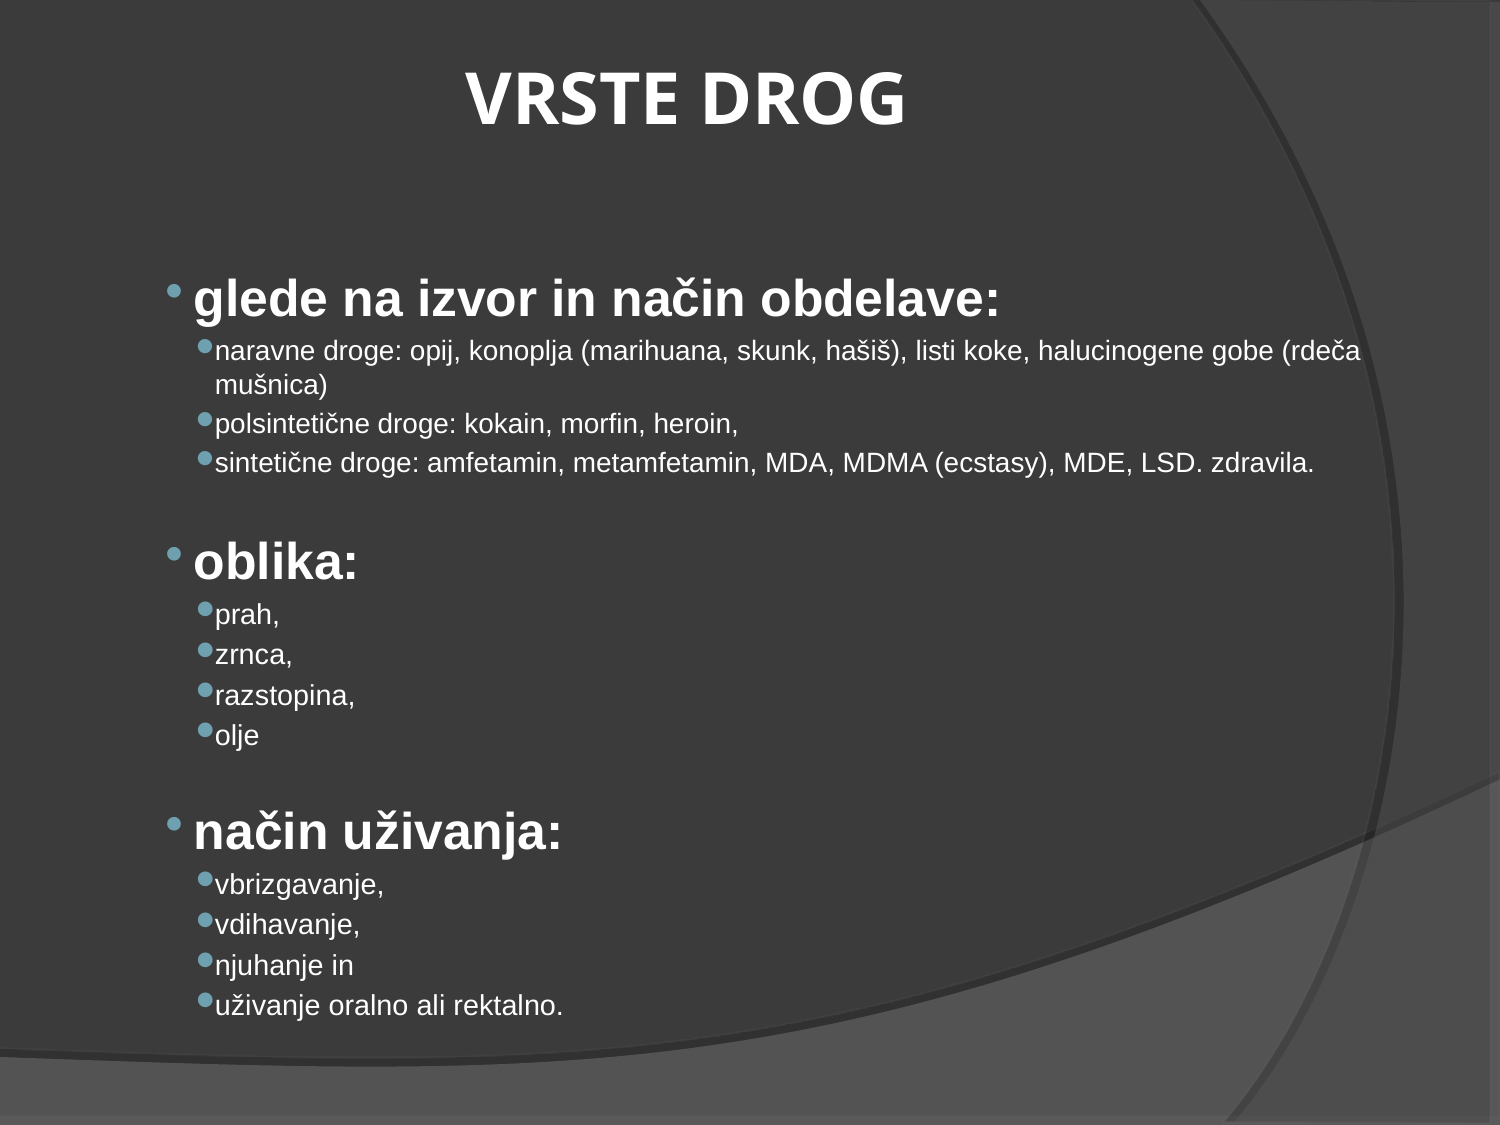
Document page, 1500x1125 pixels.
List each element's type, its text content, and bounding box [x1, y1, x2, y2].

title VRSTE DROG [75, 45, 1300, 233]
list glede na izvor in način obdelave: naravne droge: opij, konoplja (marihuana, skunk, hašiš), listi koke, halucinogene gobe (rdeča mušnica) polsintetične droge: kokain, morfin, heroin, sintetične droge: amfetamin, metamfetamin, MDA, MDMA (ecstasy), MDE, LSD. zdravila. oblika: prah, zrnca, razstopina, olje način uživanja: vbrizgavanje, vdihavanje, njuhanje in uživanje oralno ali rektalno. [150, 257, 1425, 1043]
